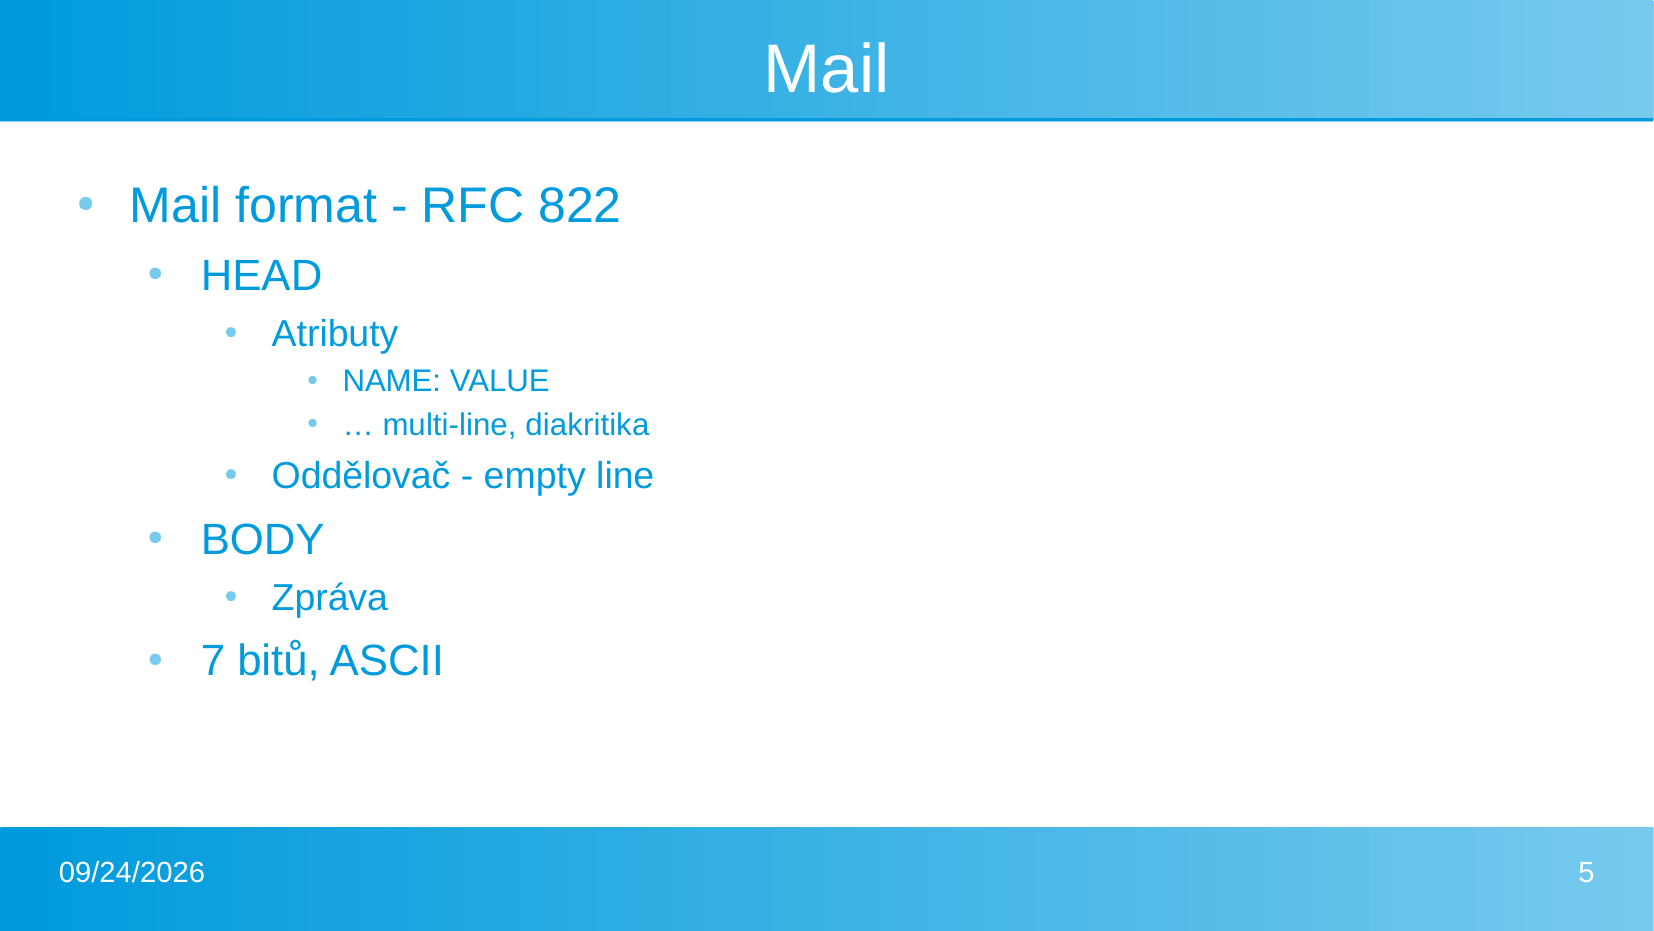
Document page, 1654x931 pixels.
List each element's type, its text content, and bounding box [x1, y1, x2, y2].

title Mail [59, 29, 1595, 108]
list Mail format - RFC 822 HEAD Atributy NAME: VALUE … multi-line, diakritika Oddělovač - empty line BODY Zpráva 7 bitů, ASCII [59, 177, 1595, 768]
